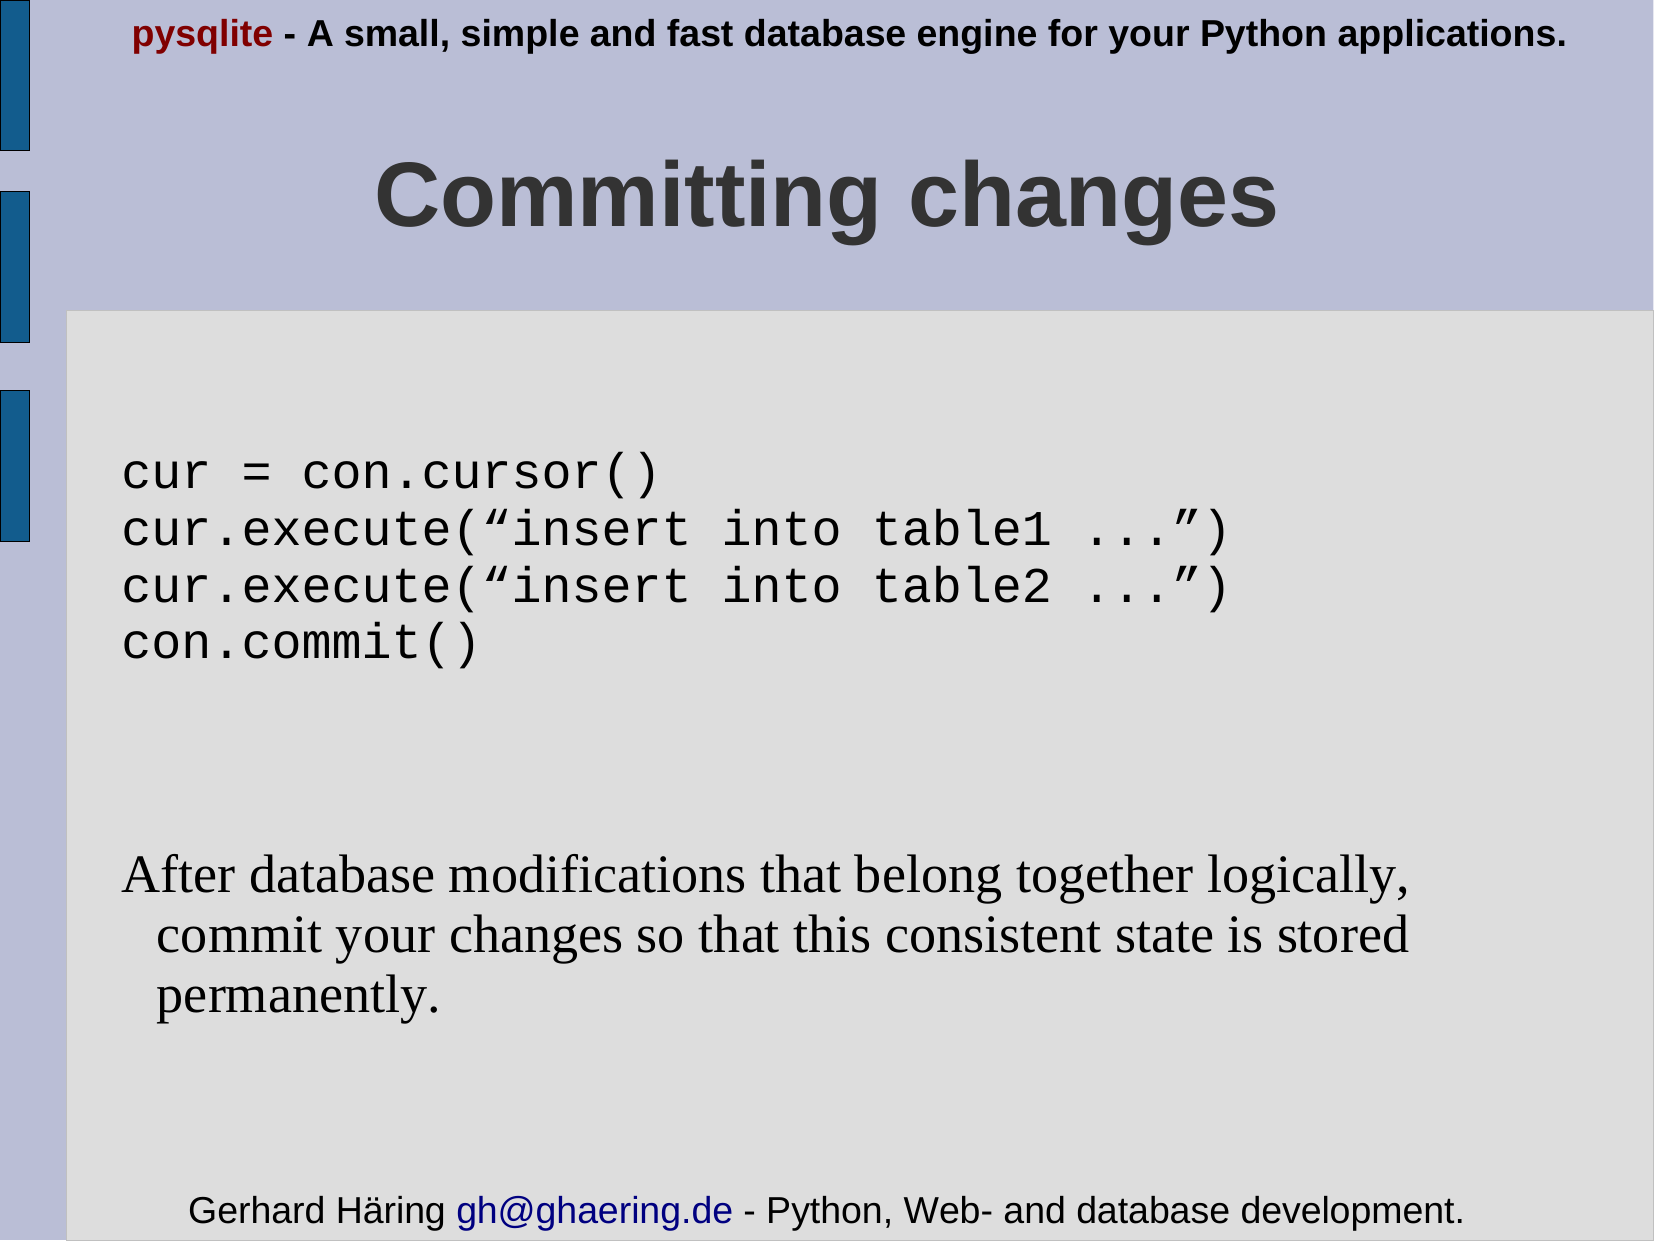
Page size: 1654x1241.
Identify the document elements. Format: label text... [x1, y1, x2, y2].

title Committing changes [121, 91, 1534, 299]
subtitle cur = con.cursor() cur.execute(“insert into table1 ...”) cur.execute(“insert into table2 ...”) con.commit() After database modifications that belong together logically, commit your changes so that this consistent state is stored permanently. [121, 344, 1534, 1127]
